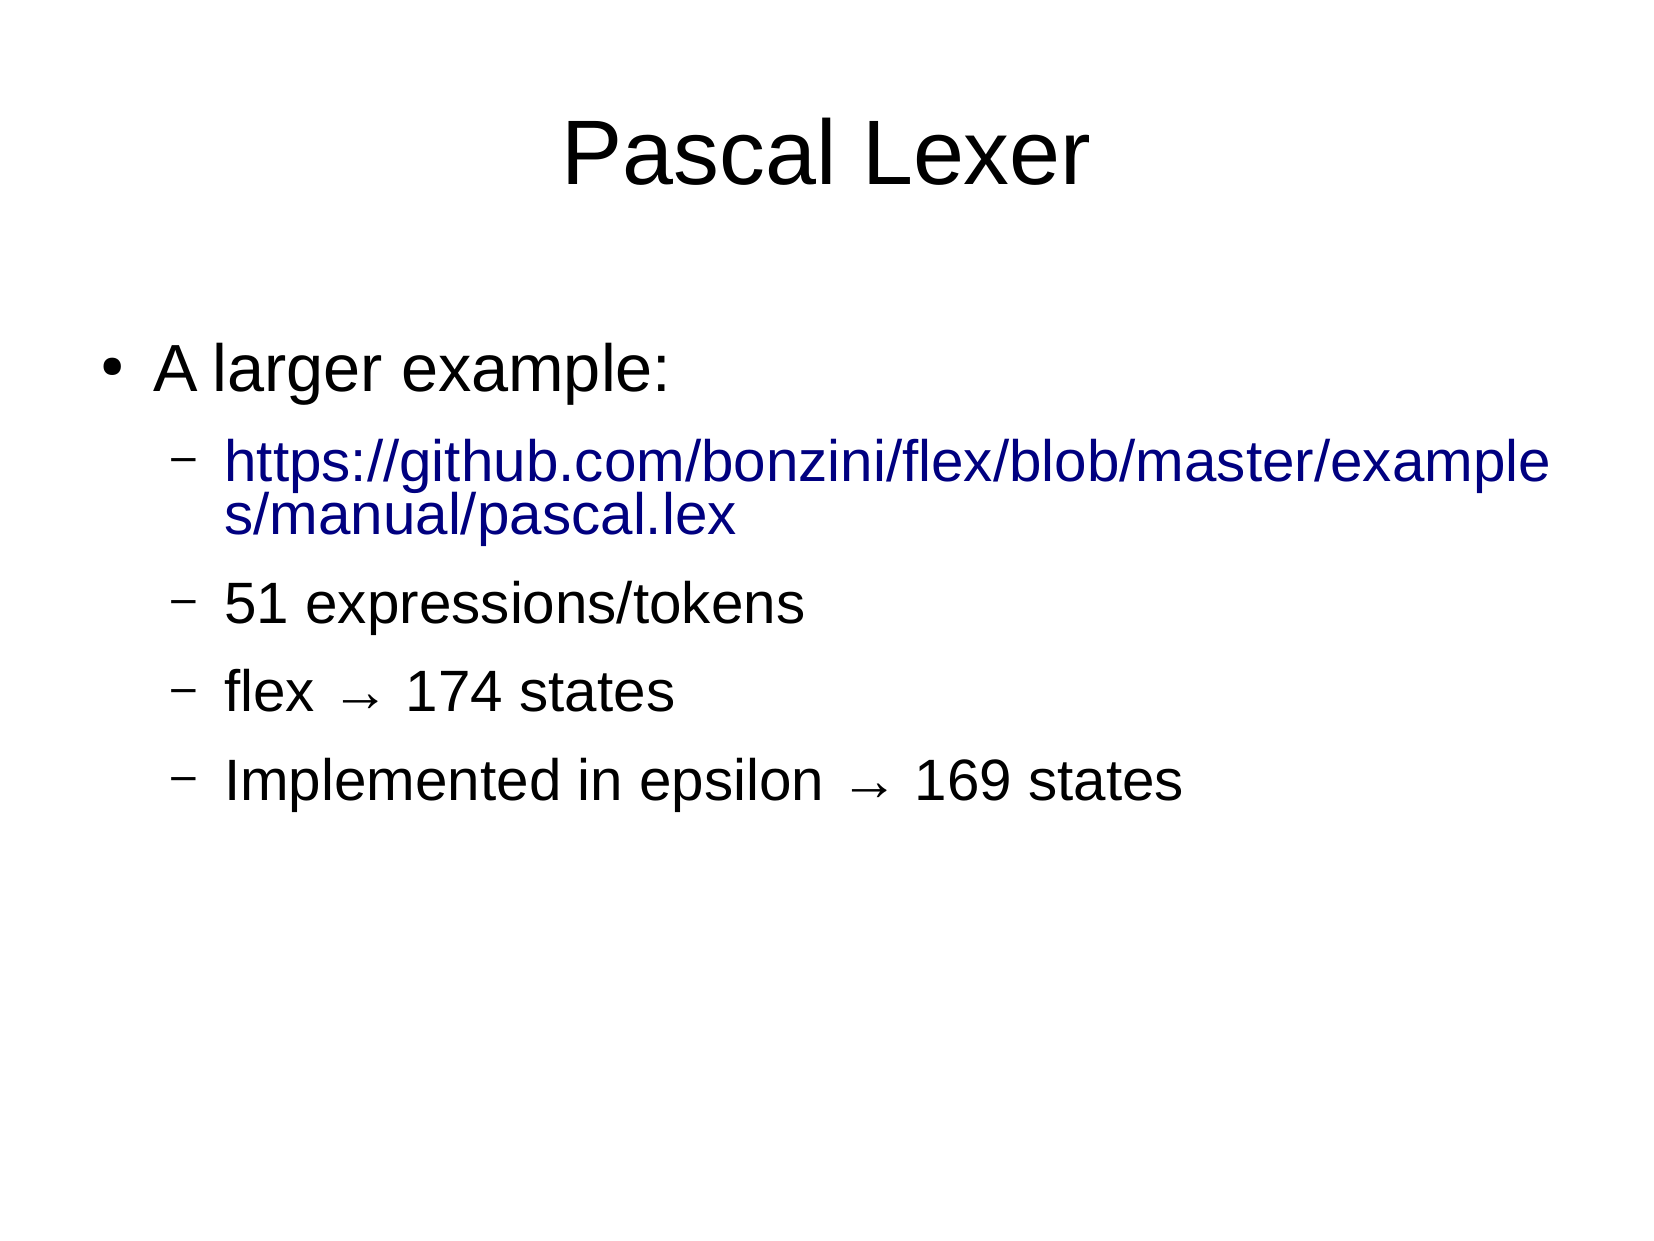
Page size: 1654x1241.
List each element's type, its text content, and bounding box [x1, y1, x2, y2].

list A larger example: https://github.com/bonzini/flex/blob/master/examples/manual/pascal.lex 51 expressions/tokens flex → 174 states Implemented in epsilon → 169 states [82, 330, 1571, 1050]
title Pascal Lexer [82, 49, 1571, 257]
